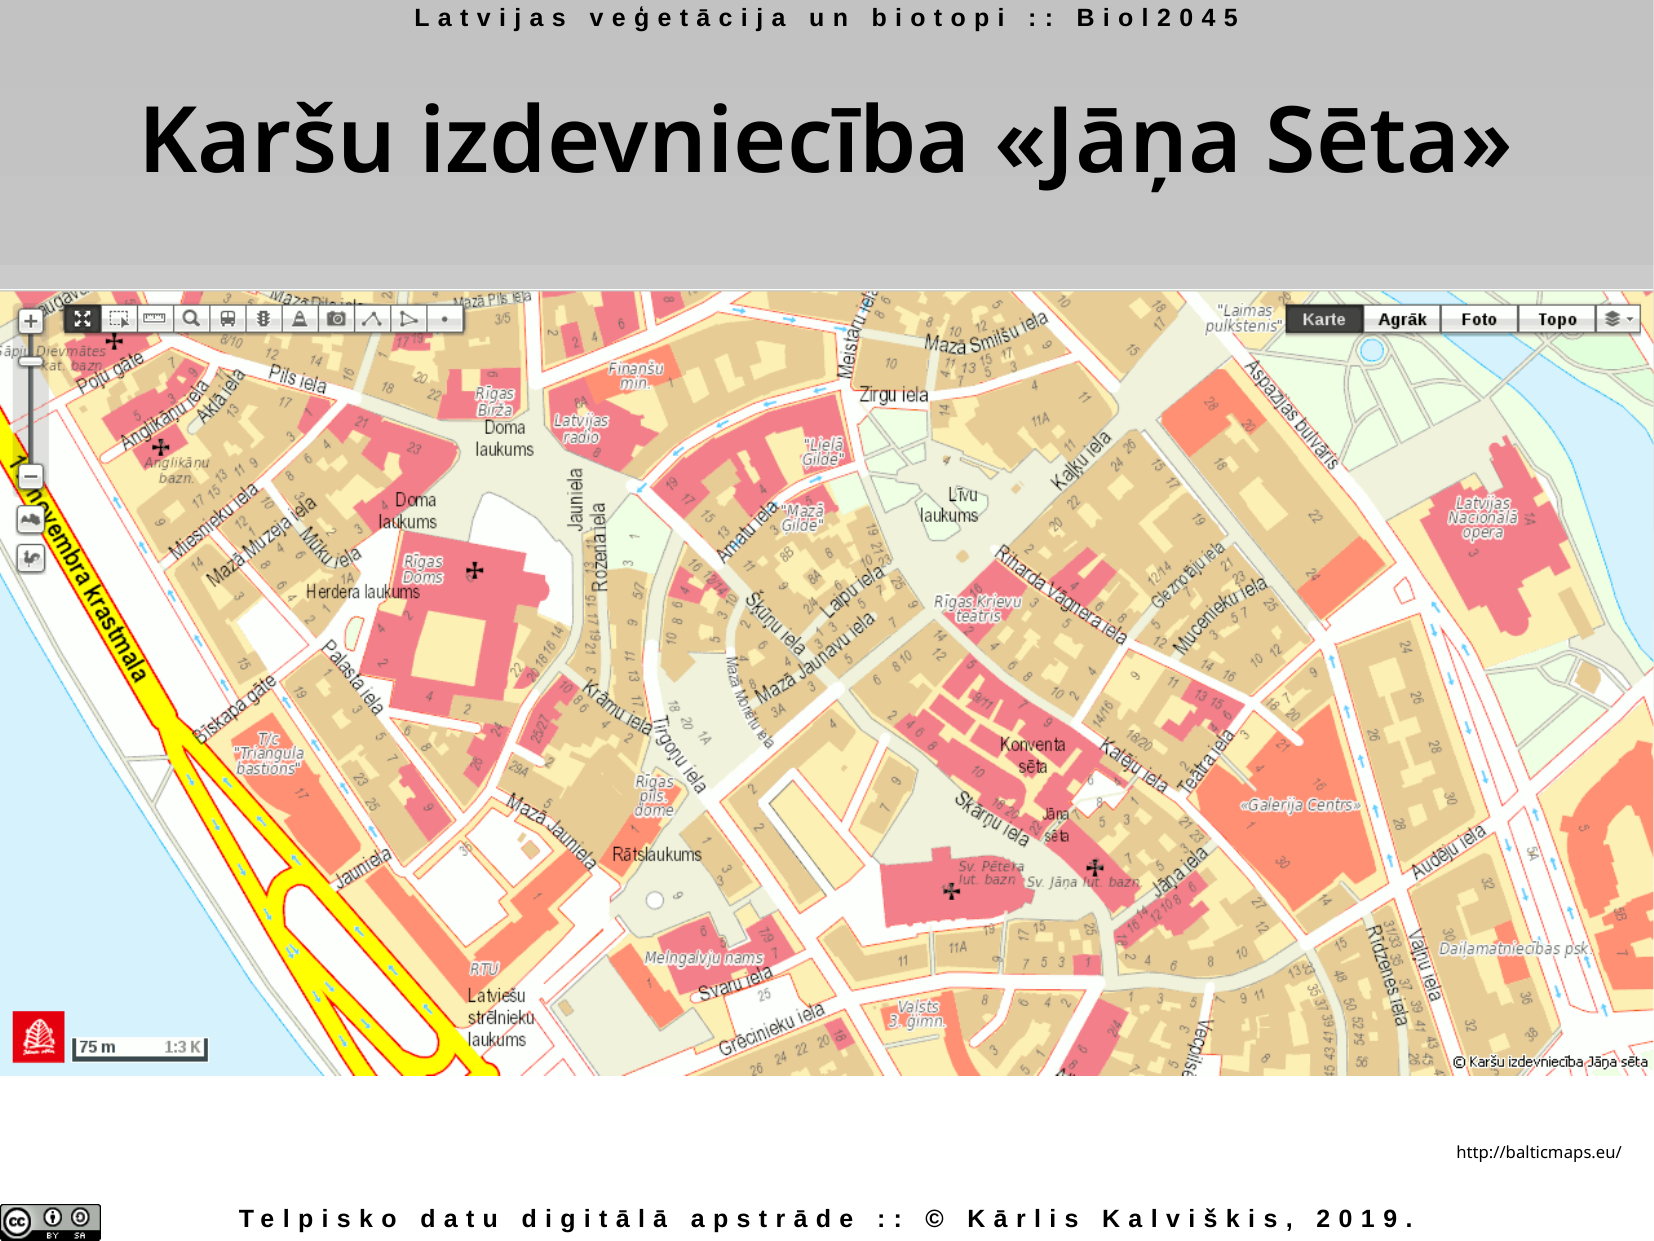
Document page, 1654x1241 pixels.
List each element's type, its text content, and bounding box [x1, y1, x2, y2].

title Karšu izdevniecība «Jāņa Sēta» [29, 49, 1625, 289]
picture [0, 0, 1654, 1241]
text_box http://balticmaps.eu/ [1468, 1143, 1623, 1164]
